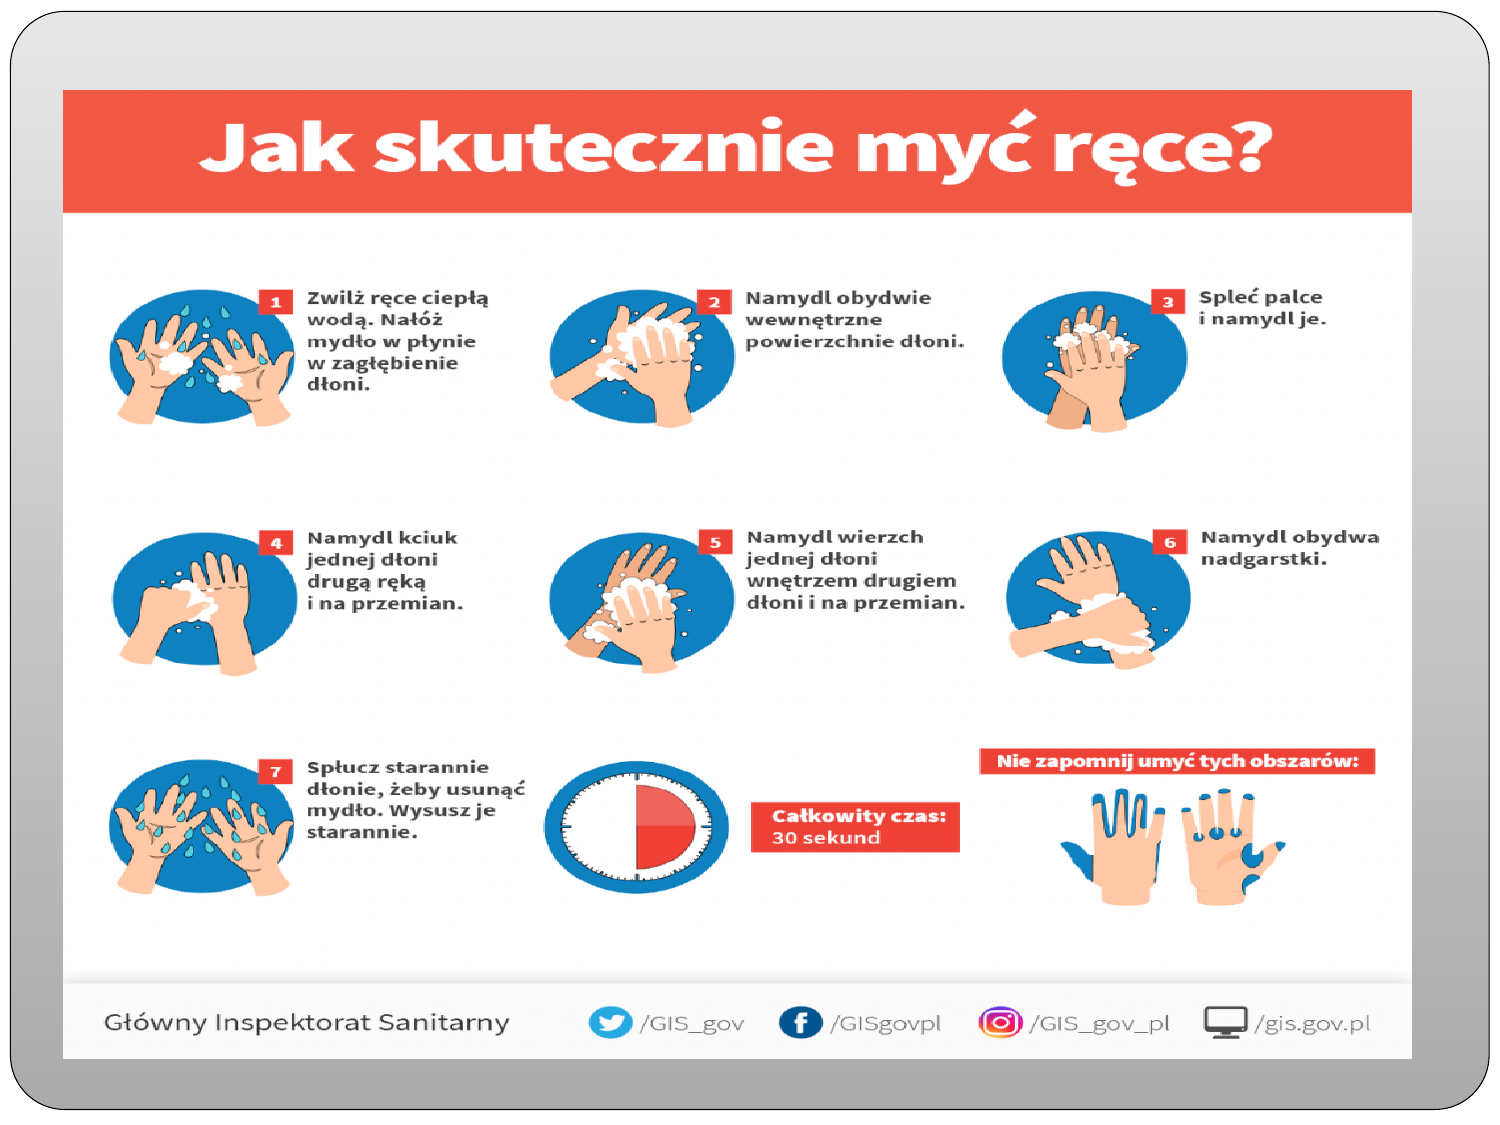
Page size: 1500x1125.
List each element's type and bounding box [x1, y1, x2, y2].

picture [63, 90, 1412, 1059]
